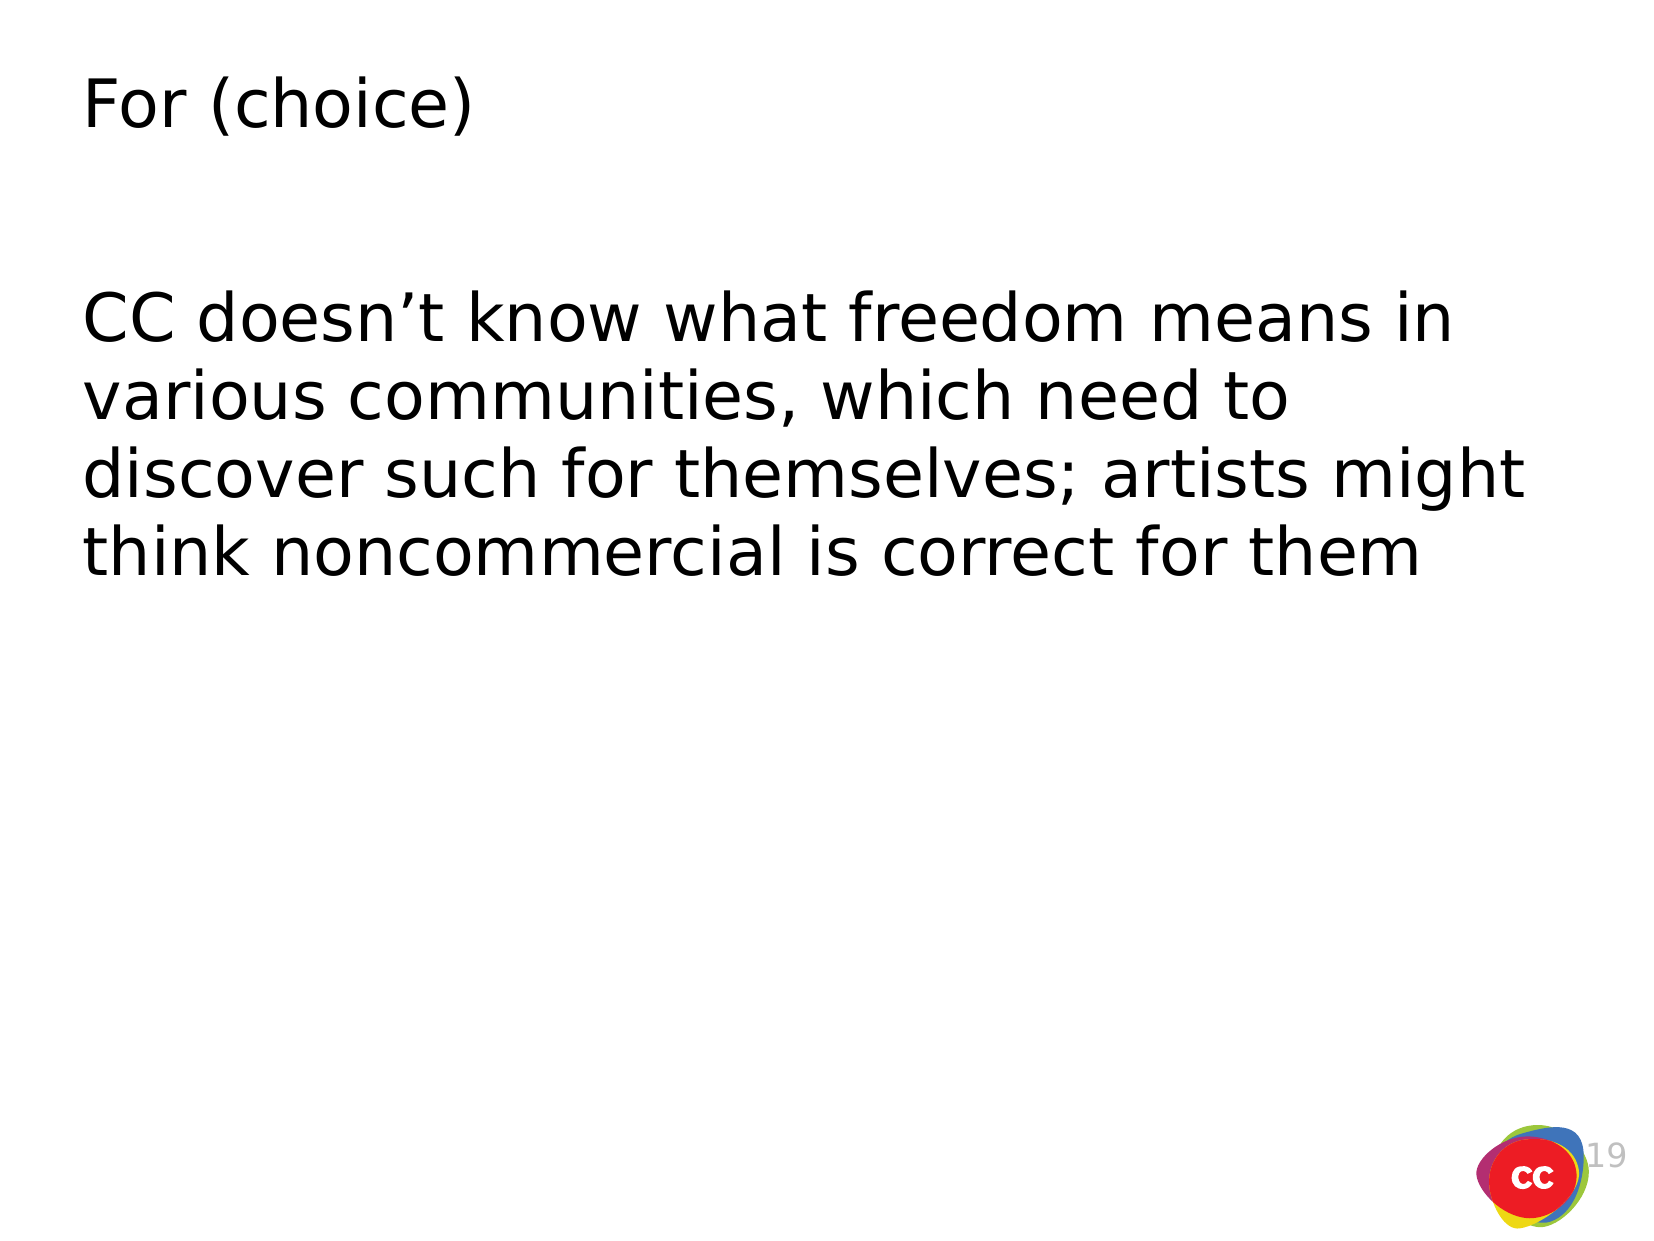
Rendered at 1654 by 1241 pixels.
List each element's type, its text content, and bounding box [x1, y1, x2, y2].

list For (choice) CC doesn’t know what freedom means in various communities, which need to discover such for themselves; artists might think noncommercial is correct for them [82, 65, 1571, 1062]
